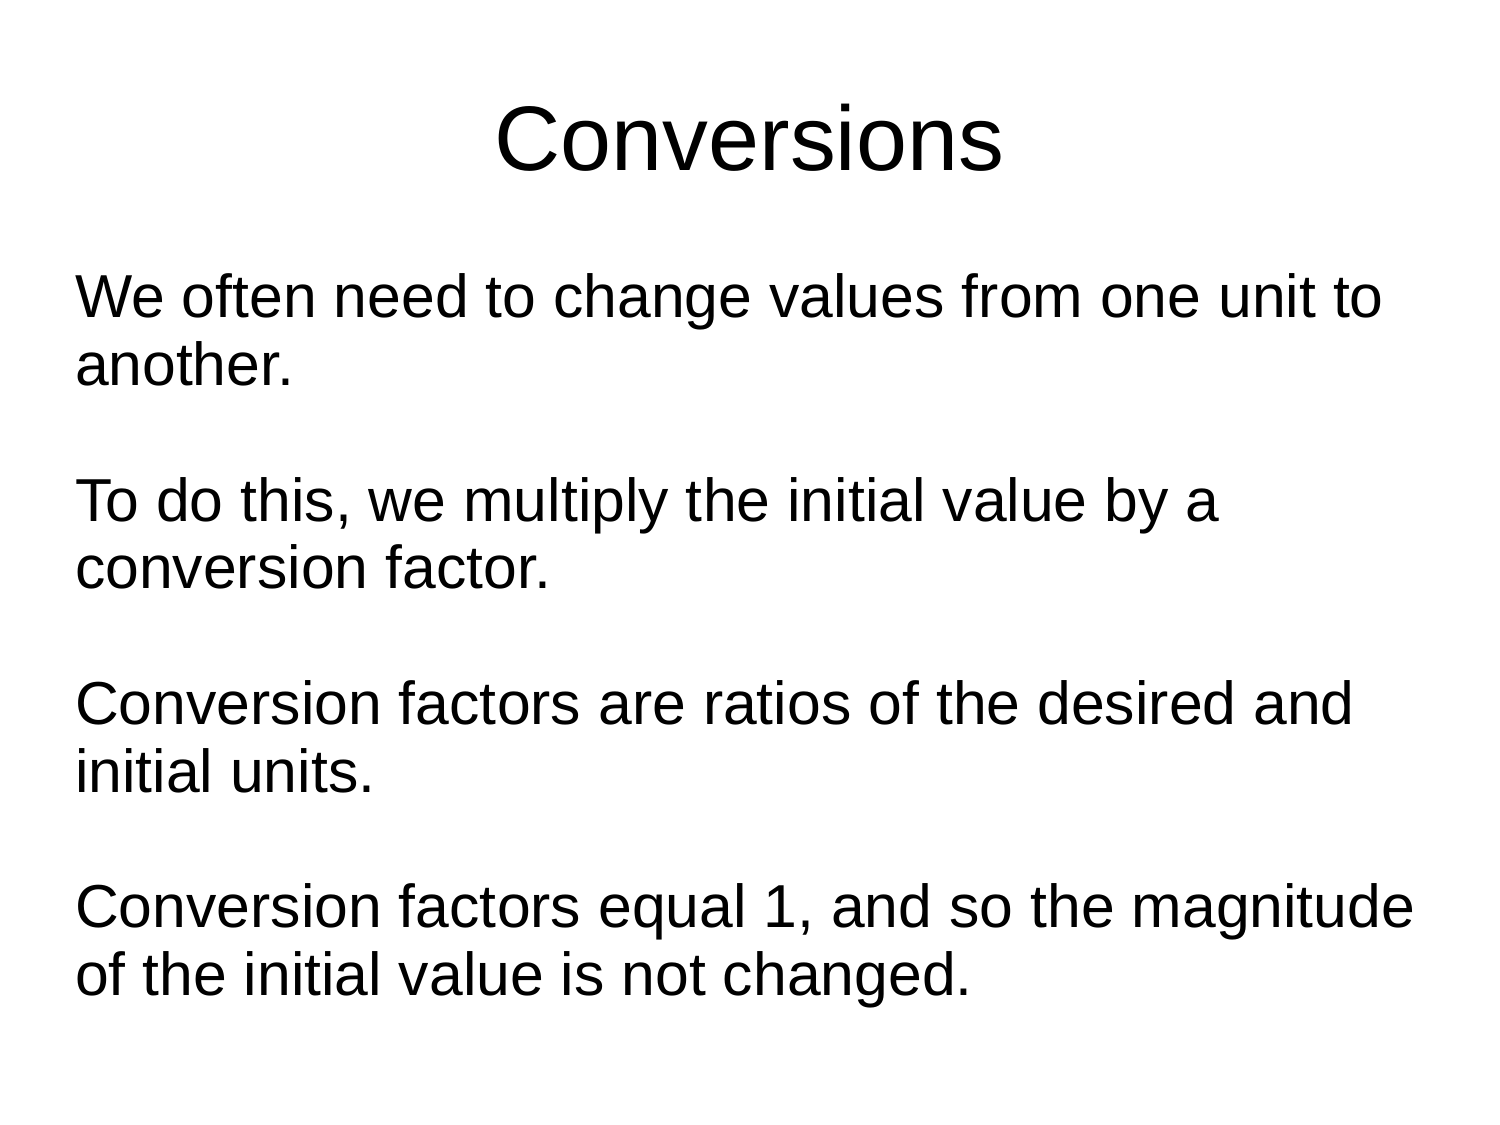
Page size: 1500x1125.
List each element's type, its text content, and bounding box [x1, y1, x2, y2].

subtitle We often need to change values from one unit to another. To do this, we multiply the initial value by a conversion factor. Conversion factors are ratios of the desired and initial units. Conversion factors equal 1, and so the magnitude of the initial value is not changed. [75, 216, 1425, 1055]
title Conversions [75, 44, 1425, 216]
